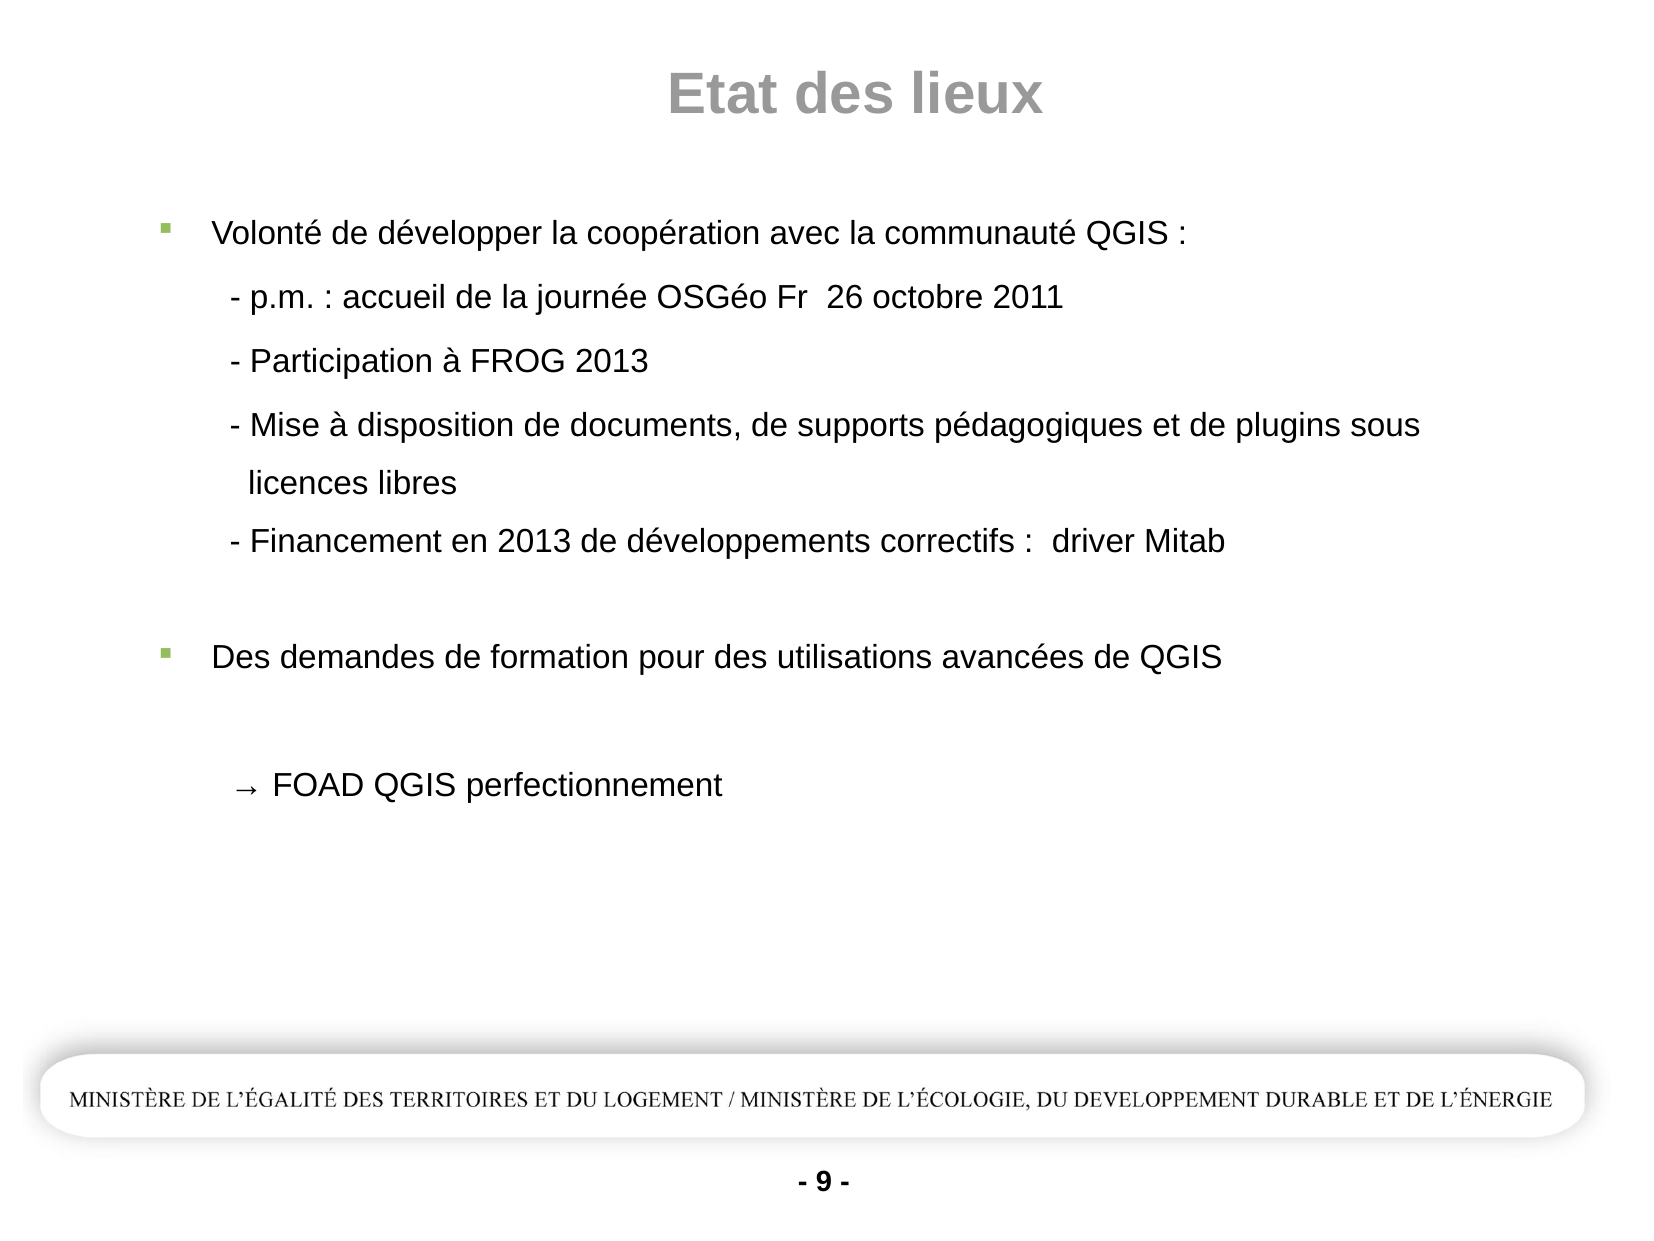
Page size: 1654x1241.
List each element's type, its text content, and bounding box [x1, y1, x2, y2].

text_box Volonté de développer la coopération avec la communauté QGIS : - p.m. : accueil de la journée OSGéo Fr 26 octobre 2011 - Participation à FROG 2013 - Mise à disposition de documents, de supports pédagogiques et de plugins sous licences libres - Financement en 2013 de développements correctifs : driver Mitab Des demandes de formation pour des utilisations avancées de QGIS → FOAD QGIS perfectionnement [126, 209, 1544, 1119]
text_box Etat des lieux [181, 58, 1511, 127]
picture [23, 1014, 1612, 1159]
